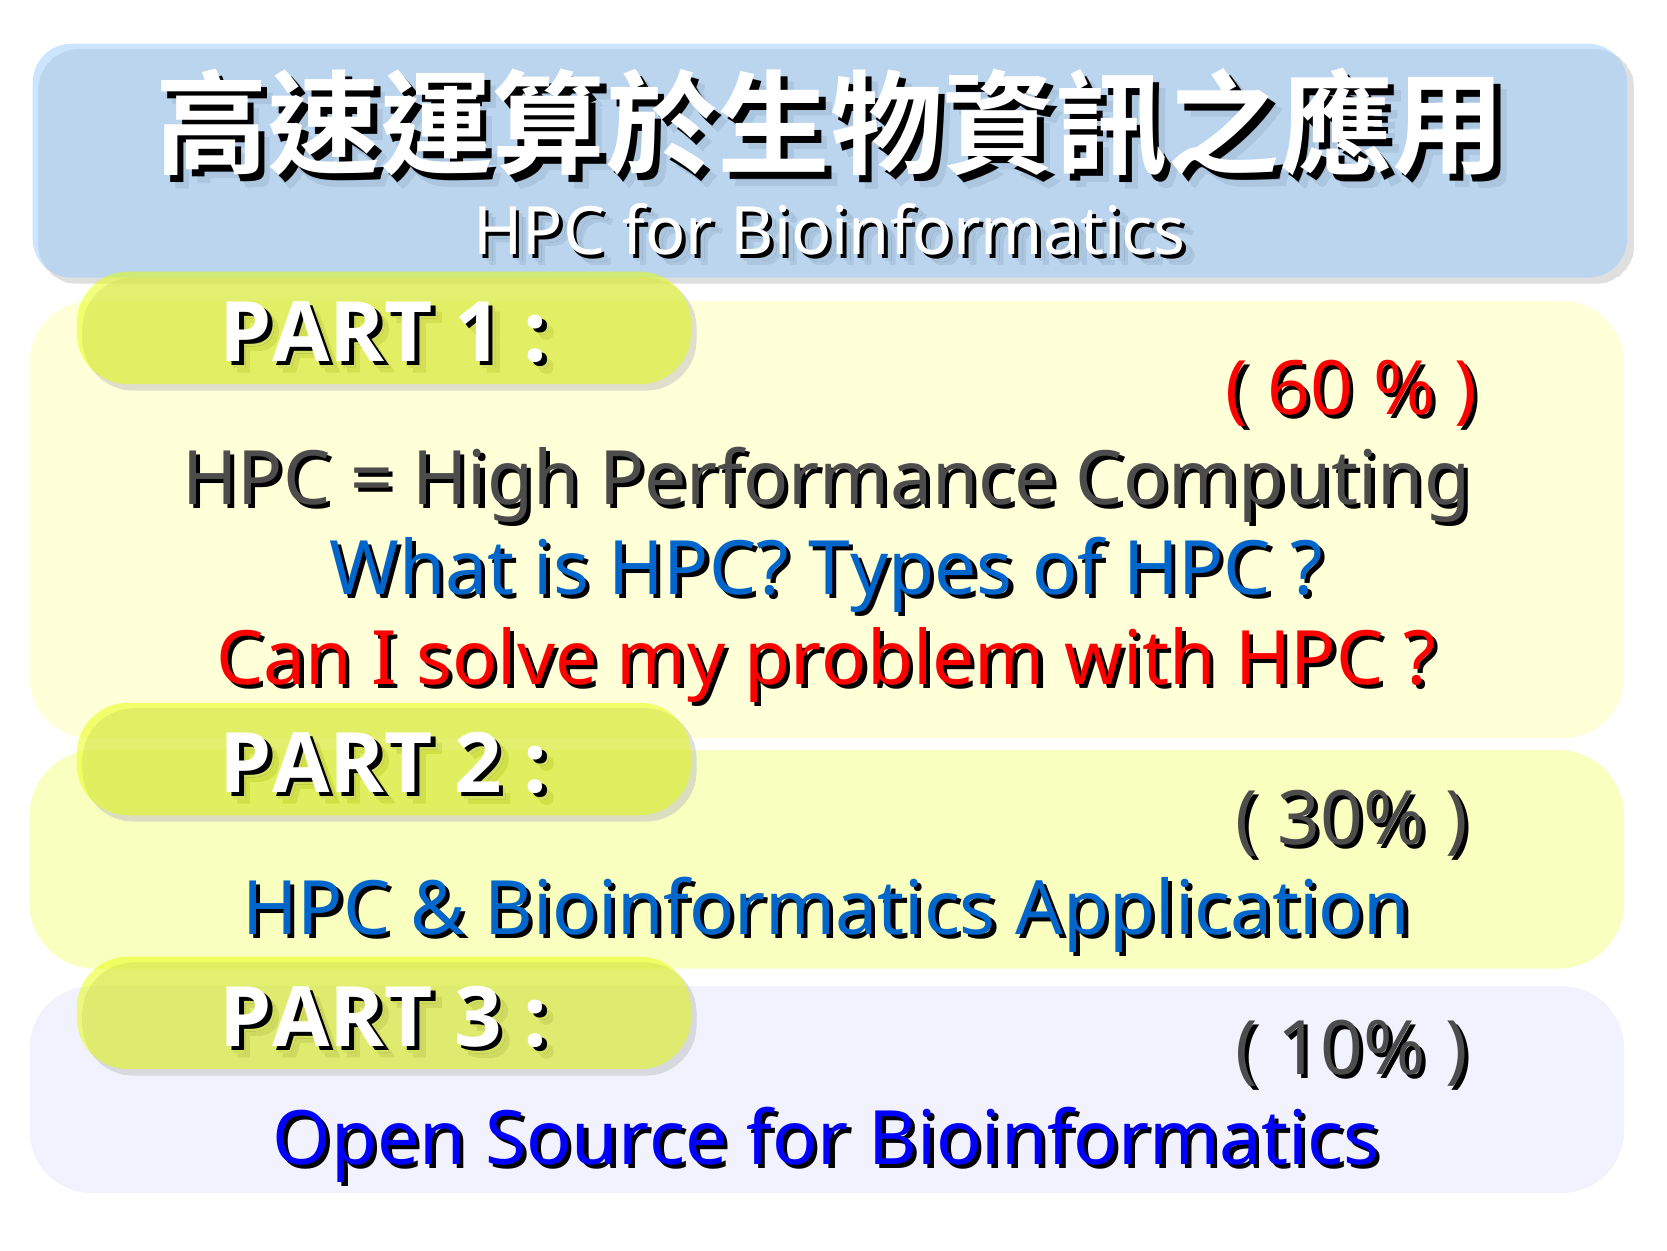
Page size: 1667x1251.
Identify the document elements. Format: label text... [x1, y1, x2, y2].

text_box PART 2 : [76, 702, 692, 816]
text_box 高速運算於生物資訊之應用 HPC for Bioinformatics [32, 43, 1628, 278]
text_box PART 3 : [76, 956, 692, 1070]
text_box ( 30% ) HPC & Bioinformatics Application [29, 750, 1625, 969]
text_box ( 10% ) Open Source for Bioinformatics [29, 986, 1625, 1193]
text_box PART 1 : [76, 271, 692, 385]
text_box ( 60 % ) HPC = High Performance Computing What is HPC? Types of HPC ? Can I solve my problem with HPC ? [29, 301, 1625, 739]
